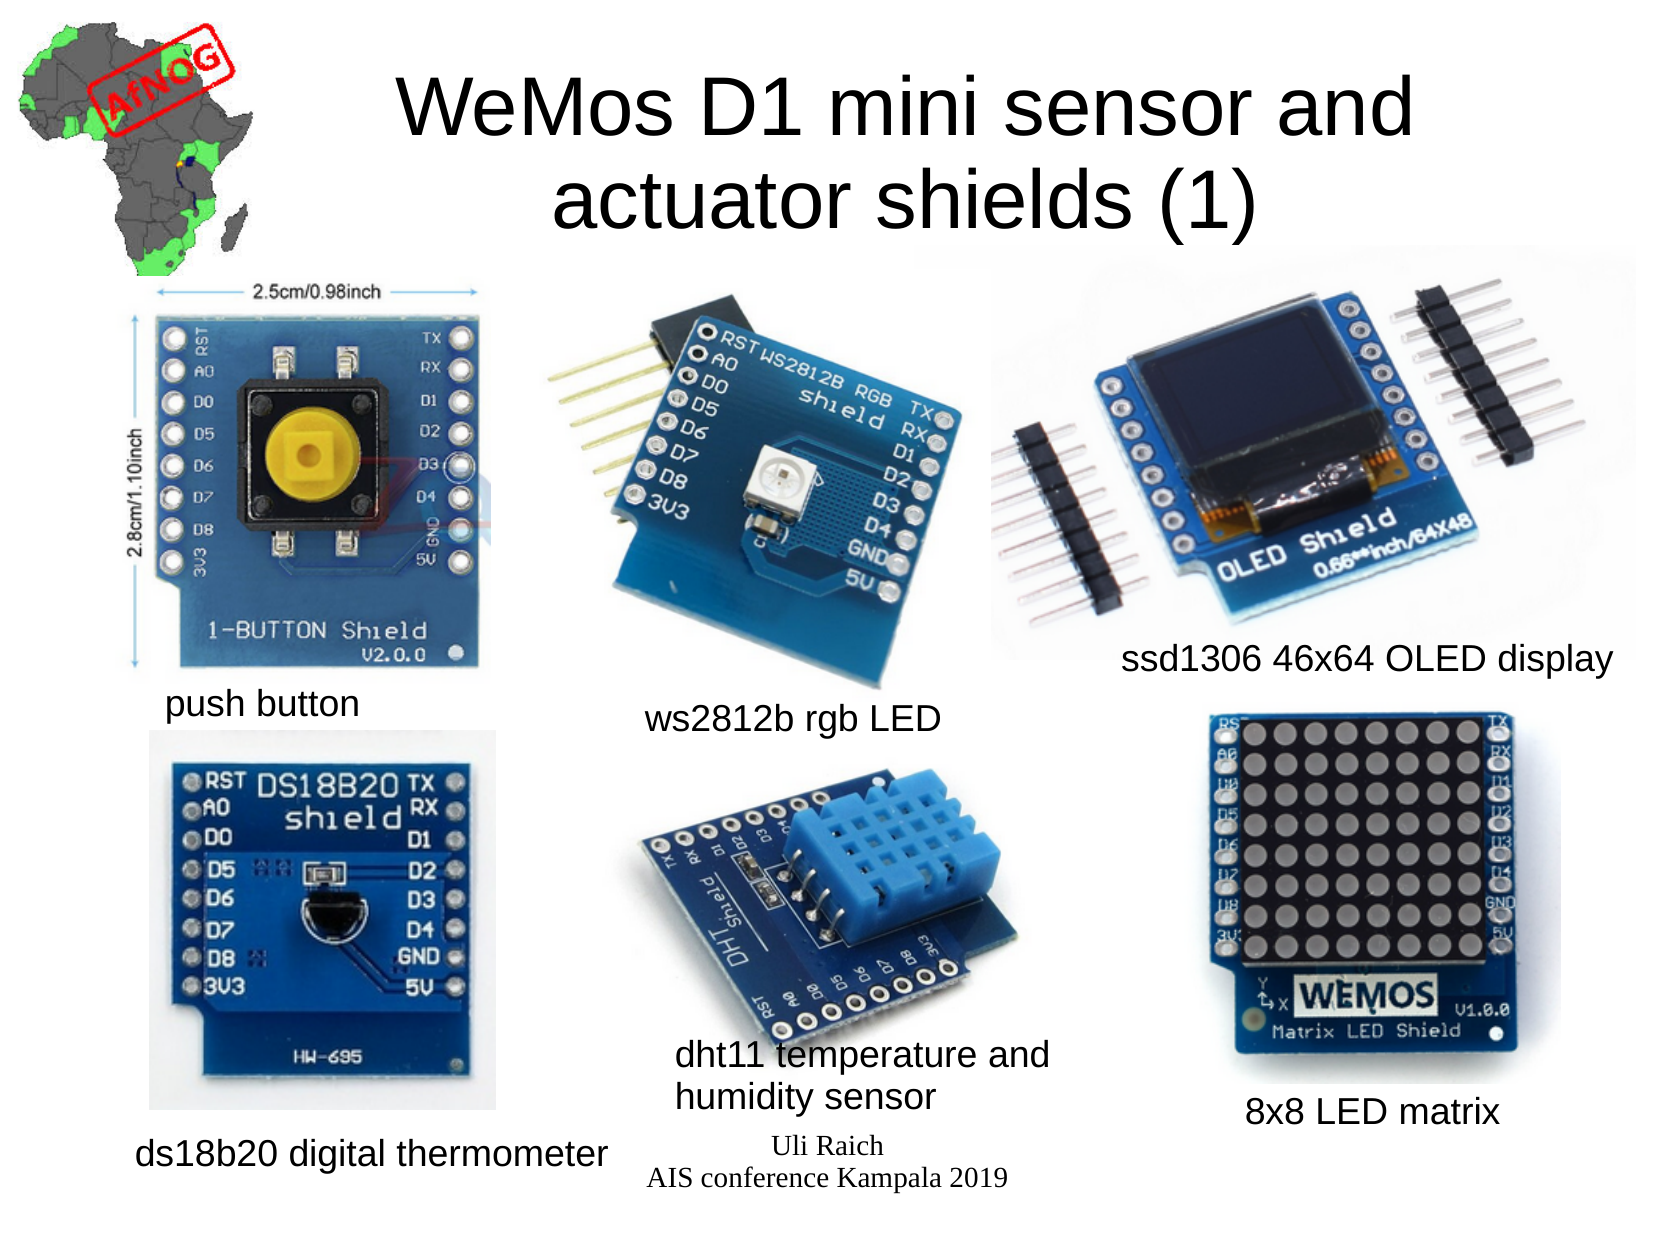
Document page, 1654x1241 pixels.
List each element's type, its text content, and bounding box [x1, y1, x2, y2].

text_box push button [150, 675, 376, 732]
text_box ws2812b rgb LED [630, 690, 957, 747]
text_box ds18b20 digital thermometer [120, 1125, 624, 1182]
picture [9, 0, 491, 693]
title WeMos D1 mini sensor and actuator shields (1) [240, 49, 1571, 257]
picture [525, 245, 1636, 1105]
picture [149, 730, 496, 1111]
picture [1180, 689, 1561, 1084]
text_box ssd1306 46x64 OLED display [1106, 630, 1629, 687]
text_box 8x8 LED matrix [1230, 1083, 1516, 1141]
text_box dht11 temperature and humidity sensor [660, 1026, 1066, 1126]
